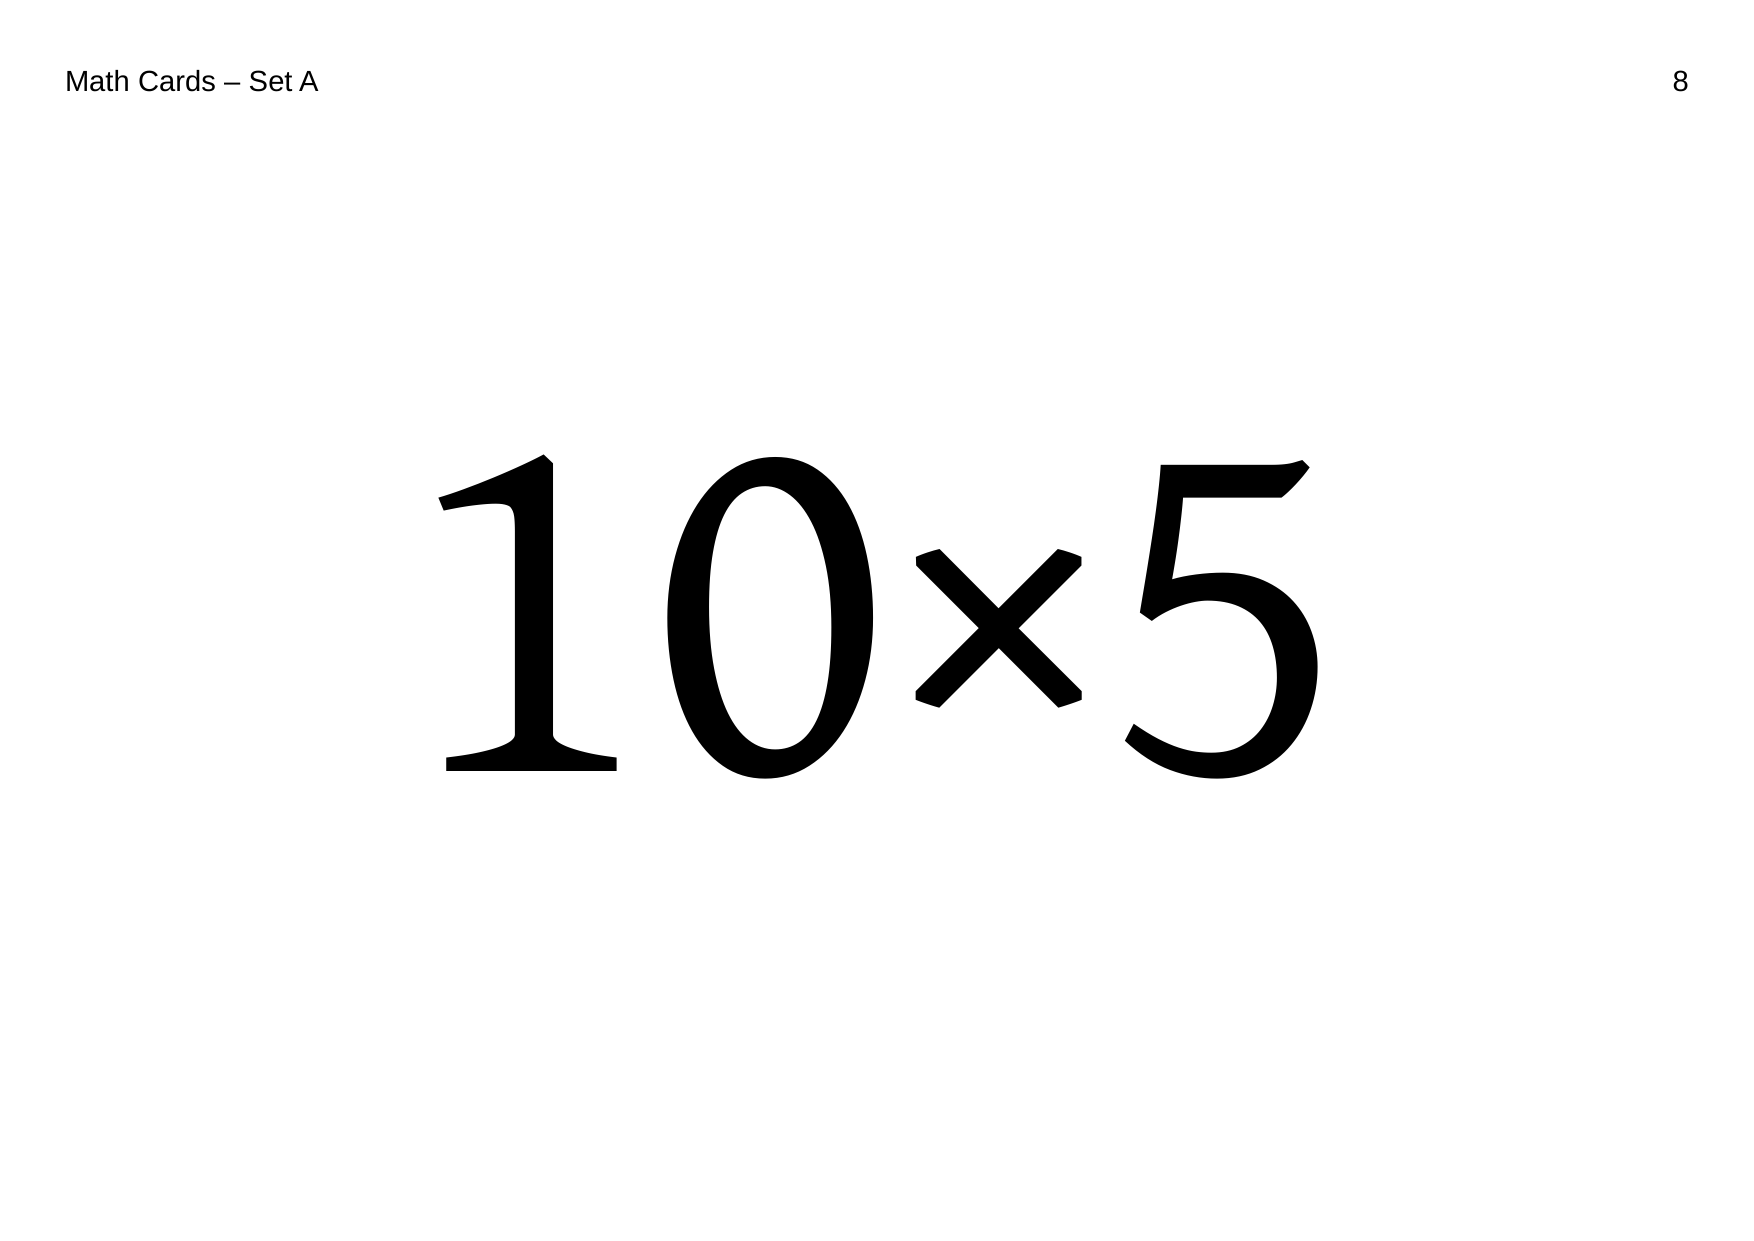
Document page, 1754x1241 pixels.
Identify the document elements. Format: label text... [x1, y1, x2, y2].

text_box Math Cards – Set A [59, 59, 326, 104]
text_box 10×5 [397, 318, 1357, 922]
text_box 8 [1666, 59, 1695, 104]
